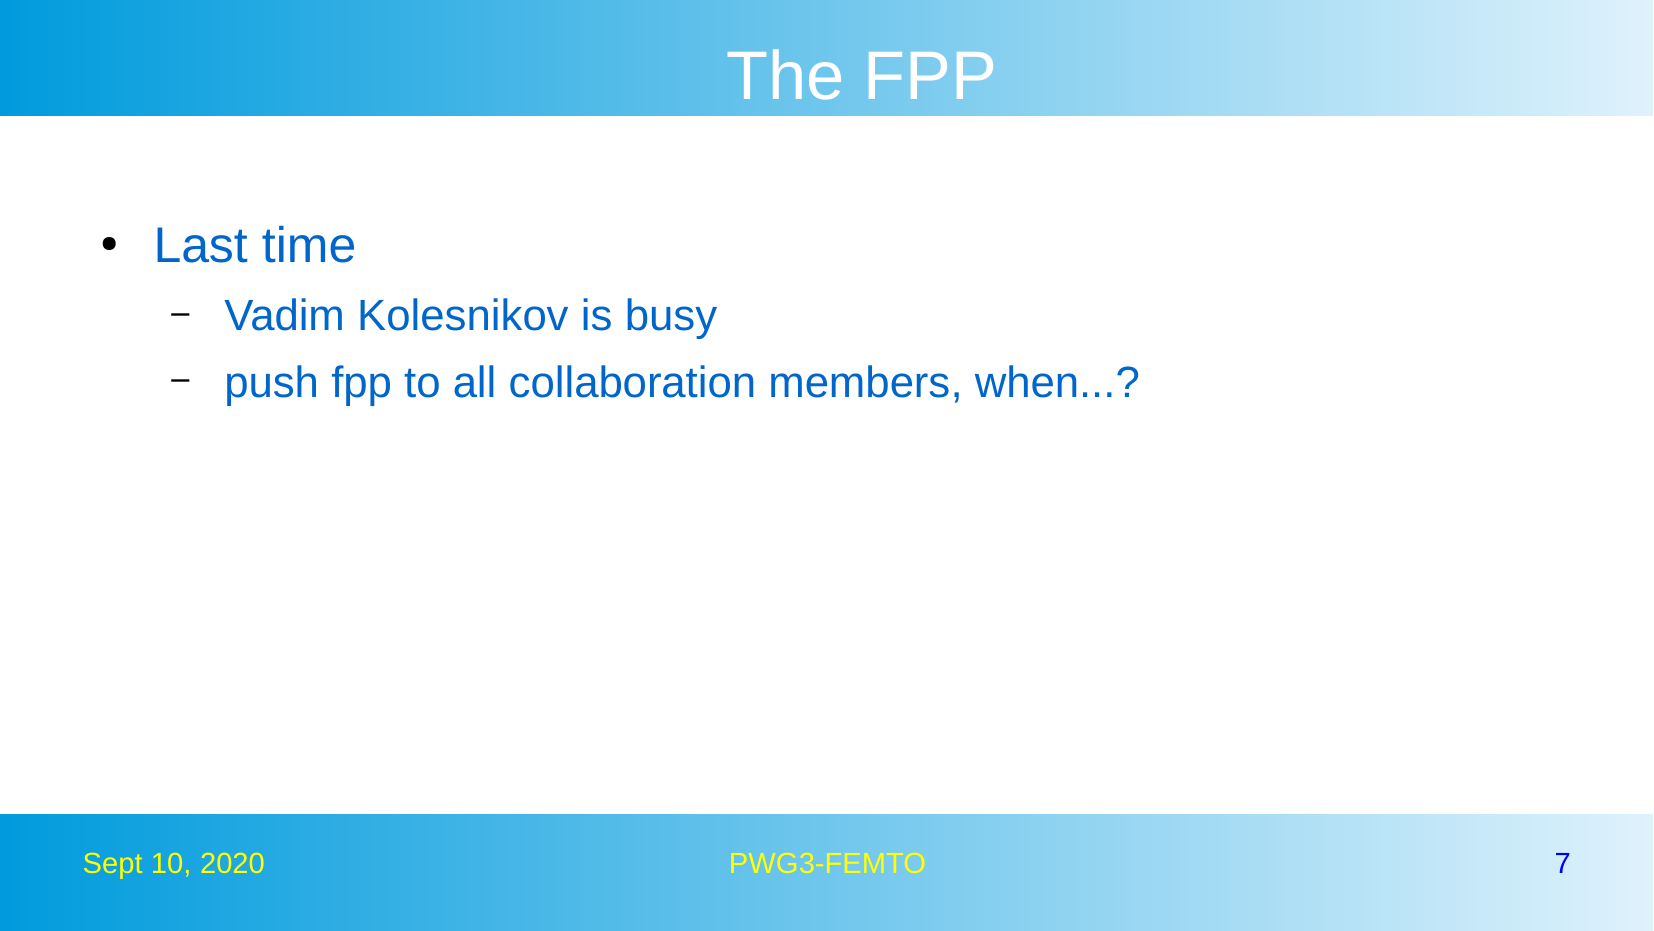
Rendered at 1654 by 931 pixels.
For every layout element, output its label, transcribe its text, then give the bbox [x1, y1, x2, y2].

list Last time Vadim Kolesnikov is busy push fpp to all collaboration members, when...? [82, 217, 1571, 758]
title The FPP [82, 37, 1571, 116]
